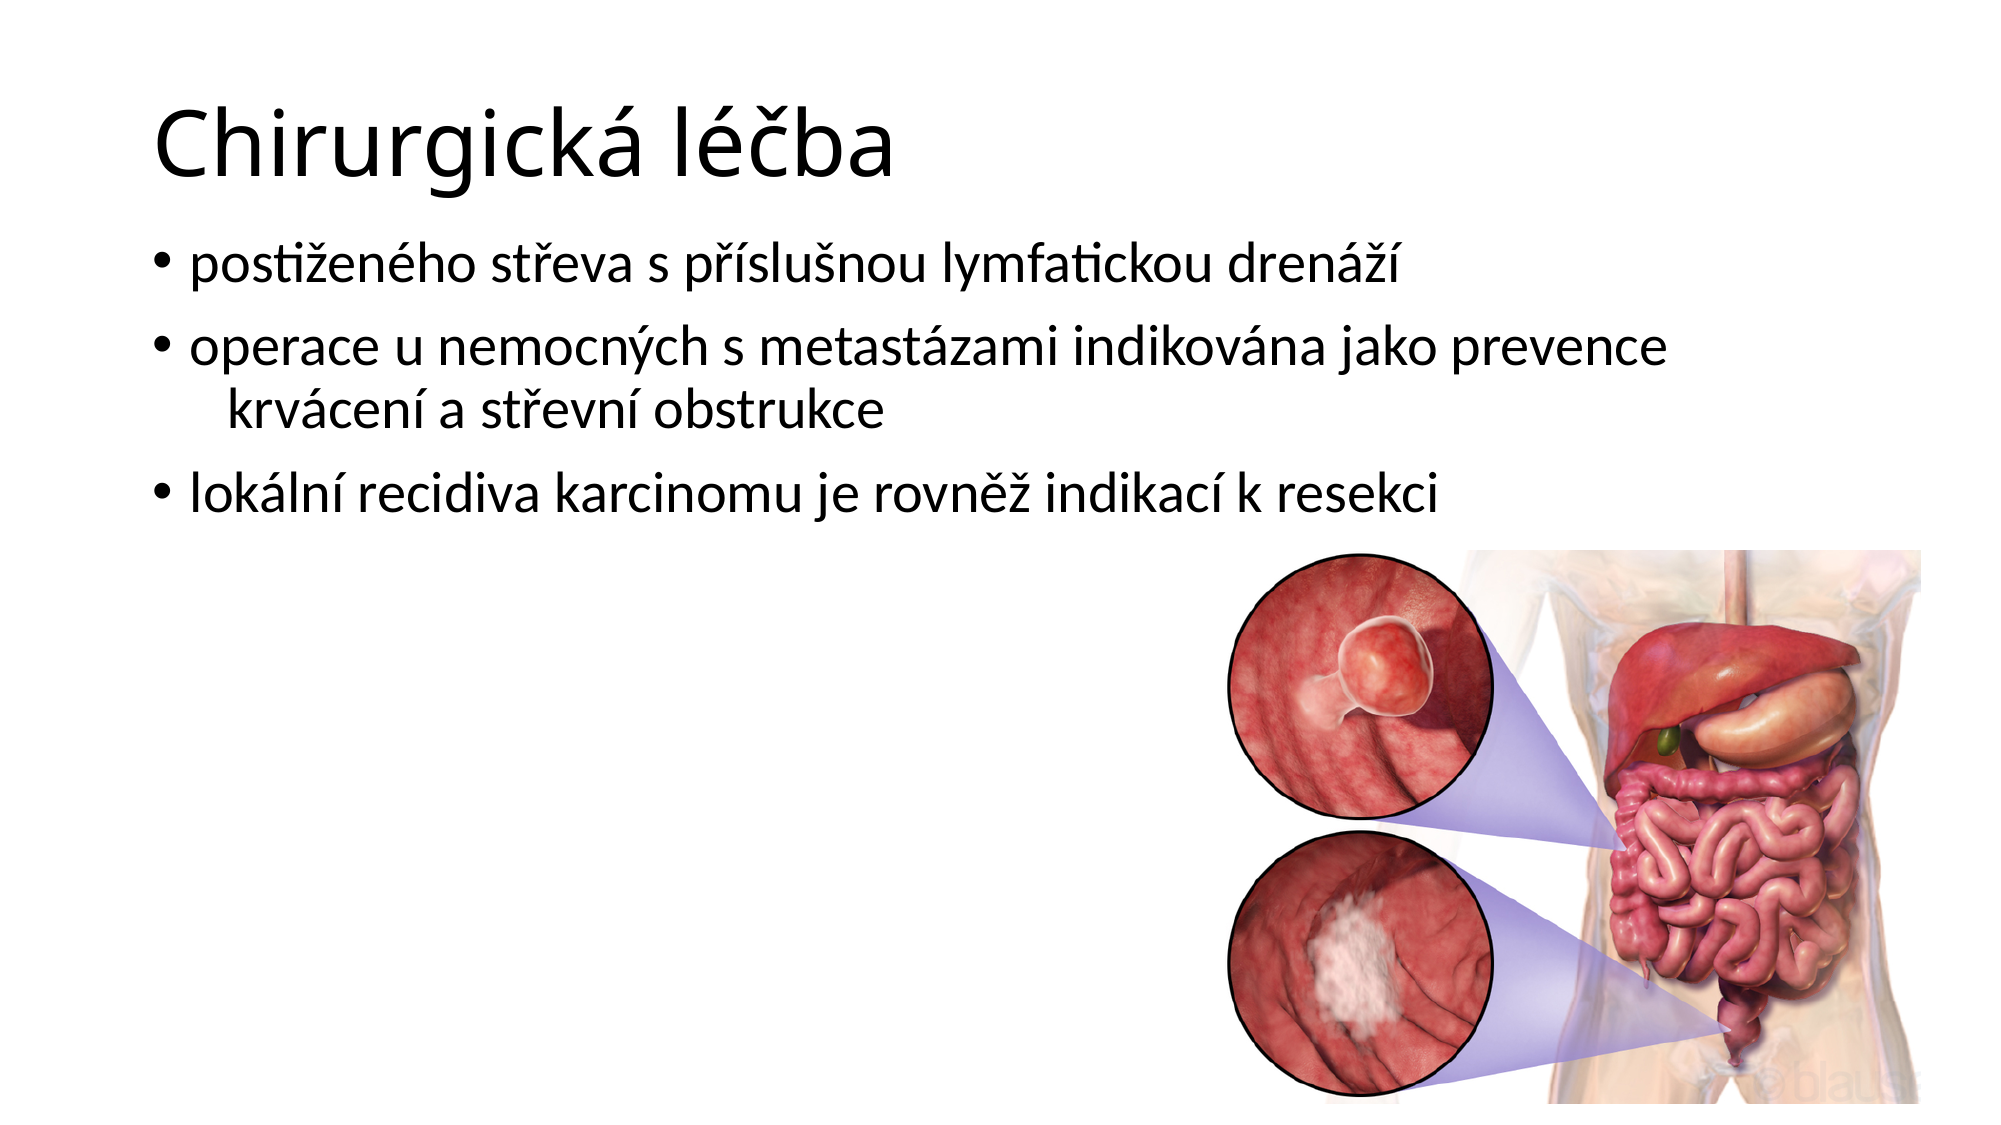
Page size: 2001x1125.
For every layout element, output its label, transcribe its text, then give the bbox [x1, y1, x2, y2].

list postiženého střeva s příslušnou lymfatickou drenáží operace u nemocných s metastázami indikována jako prevence krvácení a střevní obstrukce lokální recidiva karcinomu je rovněž indikací k resekci [137, 224, 1863, 1014]
picture [1214, 550, 1921, 1104]
title Chirurgická léčba [137, 59, 1863, 224]
